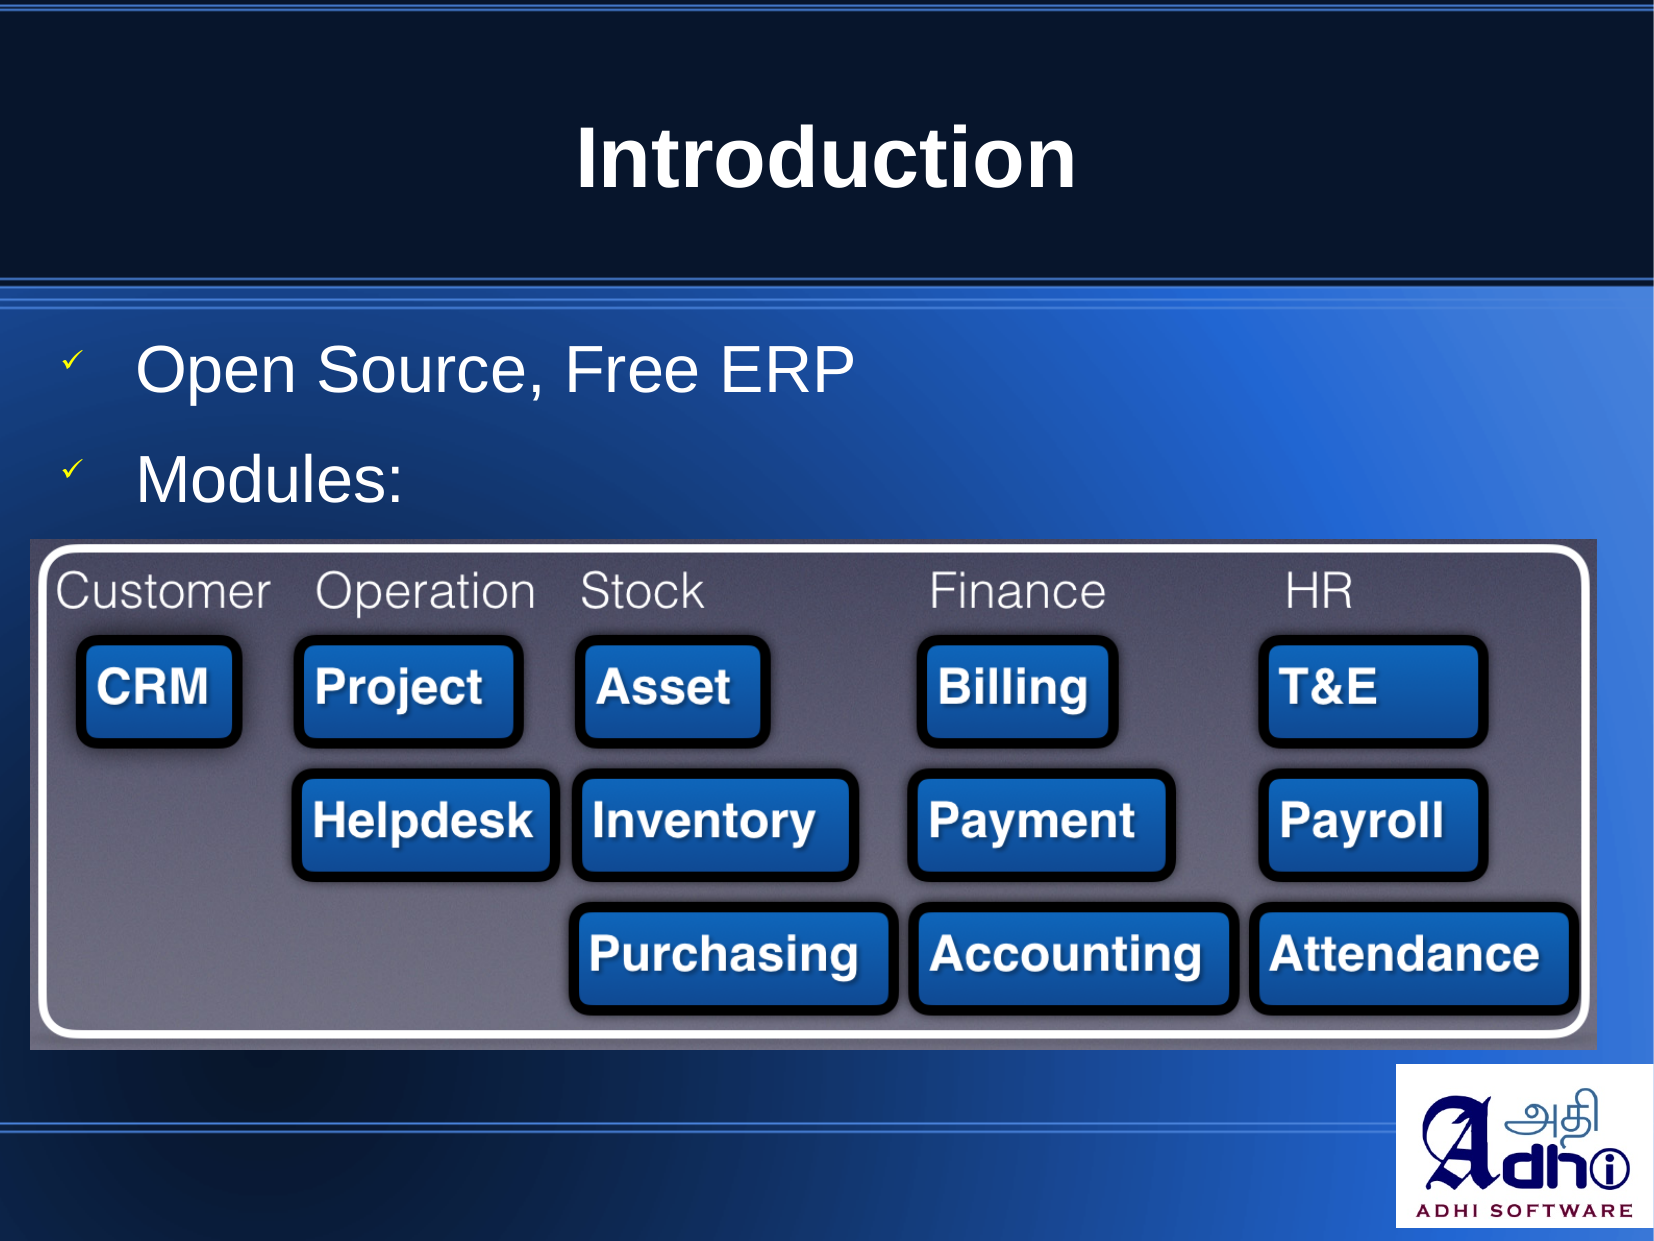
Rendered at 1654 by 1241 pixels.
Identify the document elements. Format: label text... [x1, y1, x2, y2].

title Introduction [82, 49, 1571, 257]
picture [0, 0, 1654, 1241]
list Open Source, Free ERP Modules: [60, 326, 1564, 539]
